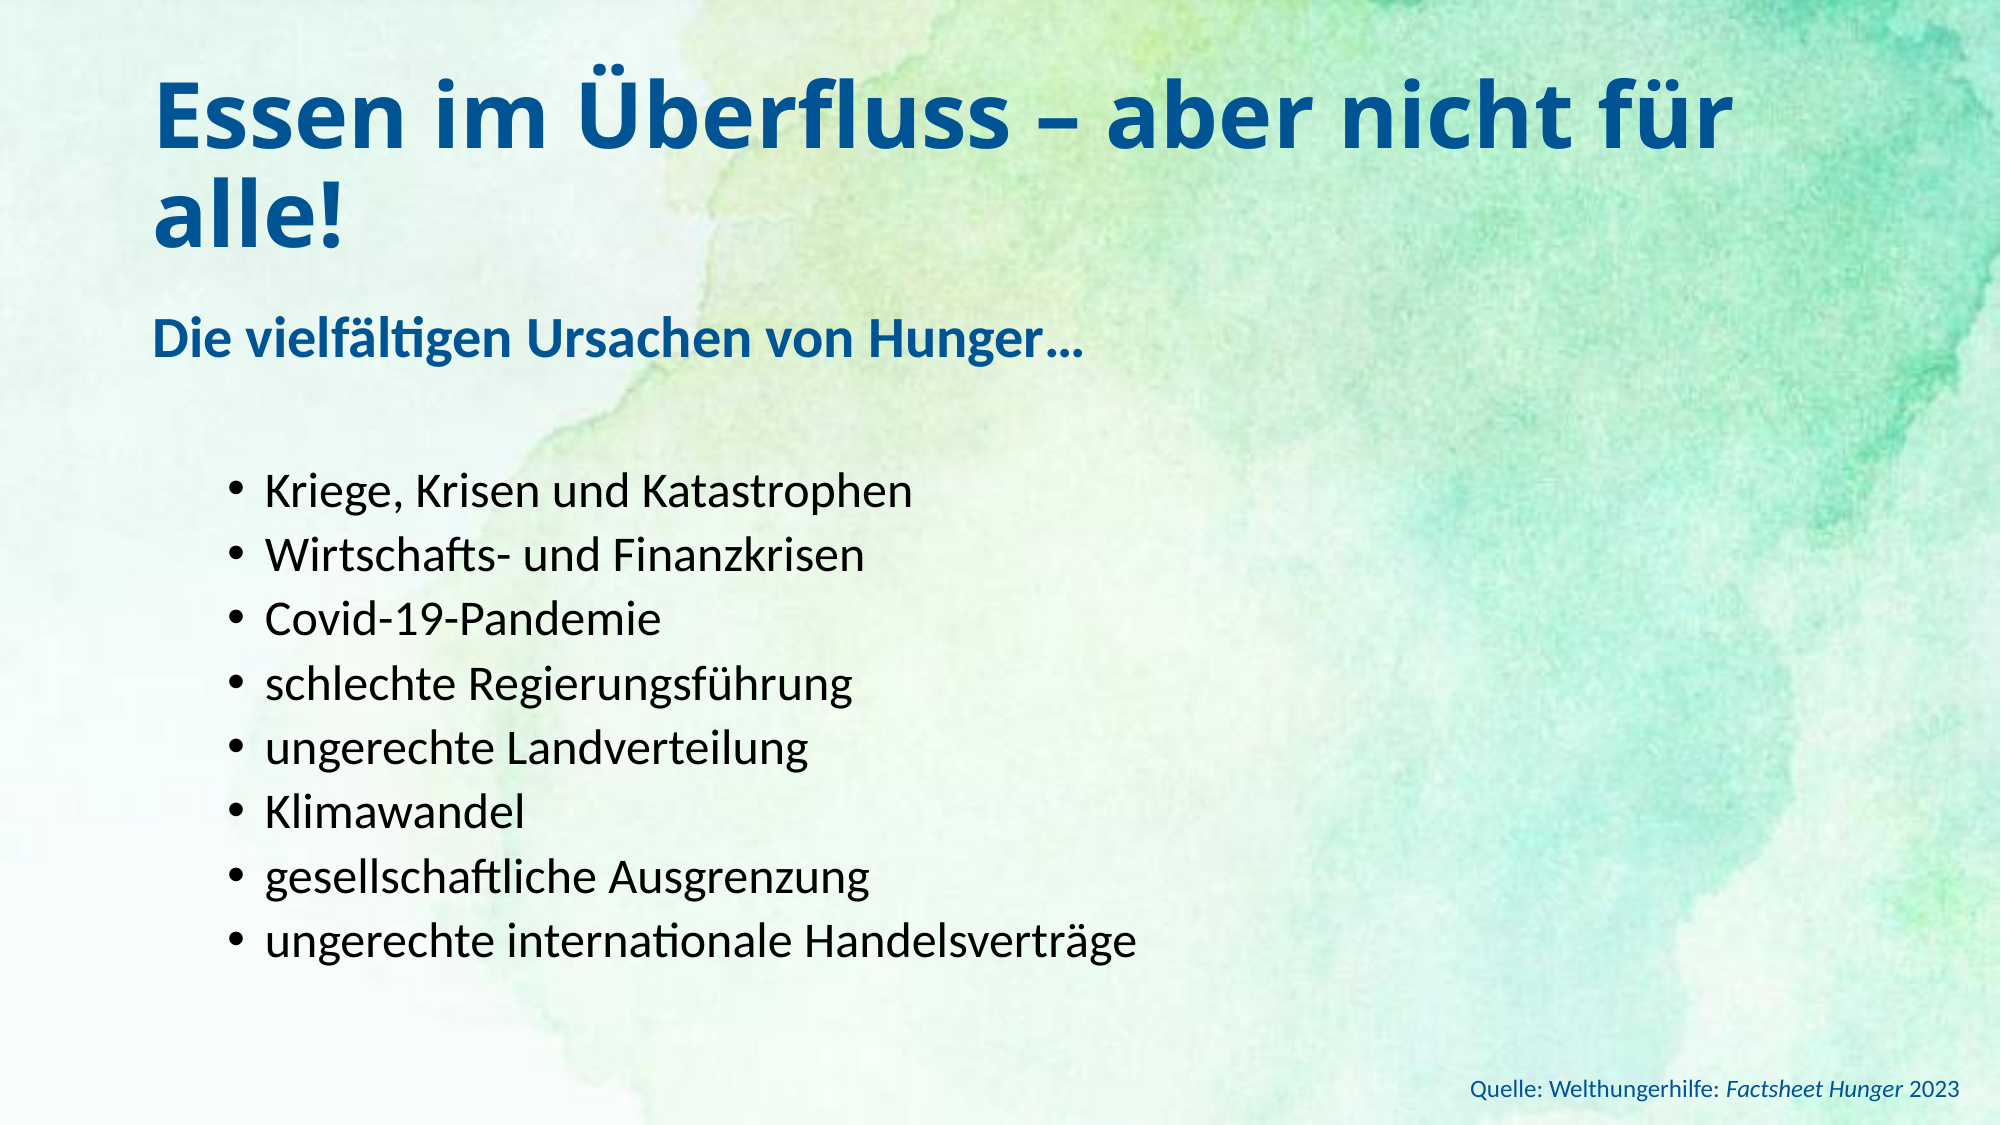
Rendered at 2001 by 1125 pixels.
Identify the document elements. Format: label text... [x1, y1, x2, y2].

list Die vielfältigen Ursachen von Hunger… Kriege, Krisen und Katastrophen Wirtschafts- und Finanzkrisen Covid-19-Pandemie schlechte Regierungsführung ungerechte Landverteilung Klimawandel gesellschaftliche Ausgrenzung ungerechte internationale Handelsverträge [137, 299, 1863, 1014]
text_box Quelle: Welthungerhilfe: Factsheet Hunger 2023 [1455, 1065, 2000, 1110]
picture [0, 0, 2000, 1125]
title Essen im Überfluss – aber nicht für alle! [137, 59, 1863, 278]
